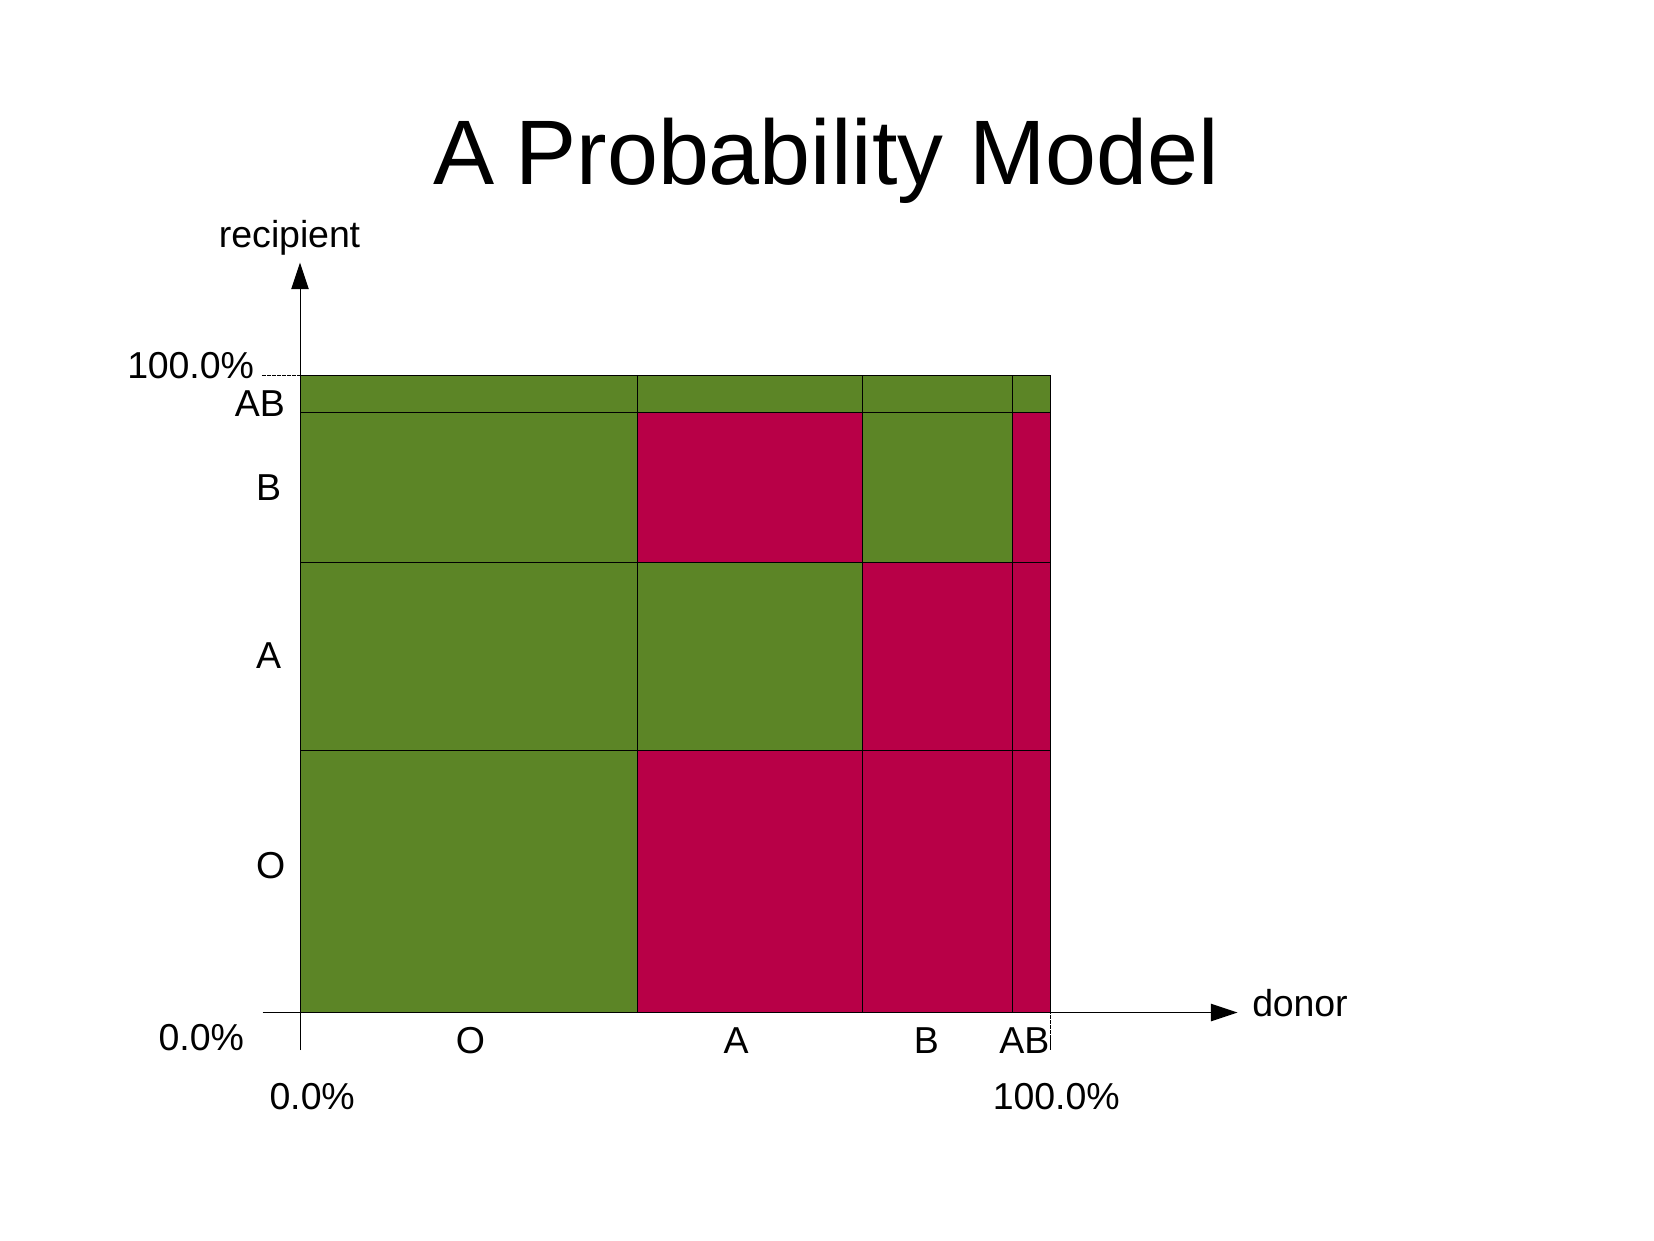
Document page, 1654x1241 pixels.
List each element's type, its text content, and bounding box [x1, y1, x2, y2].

text_box [300, 375, 1051, 1013]
text_box 100.0% 0.0% [112, 337, 269, 1067]
title A Probability Model [82, 49, 1571, 257]
text_box recipient [204, 205, 376, 263]
text_box AB B A O [220, 375, 301, 894]
text_box donor [1237, 975, 1363, 1032]
text_box O A B AB [409, 1012, 1088, 1070]
text_box 0.0% 100.0% [254, 1068, 1138, 1126]
